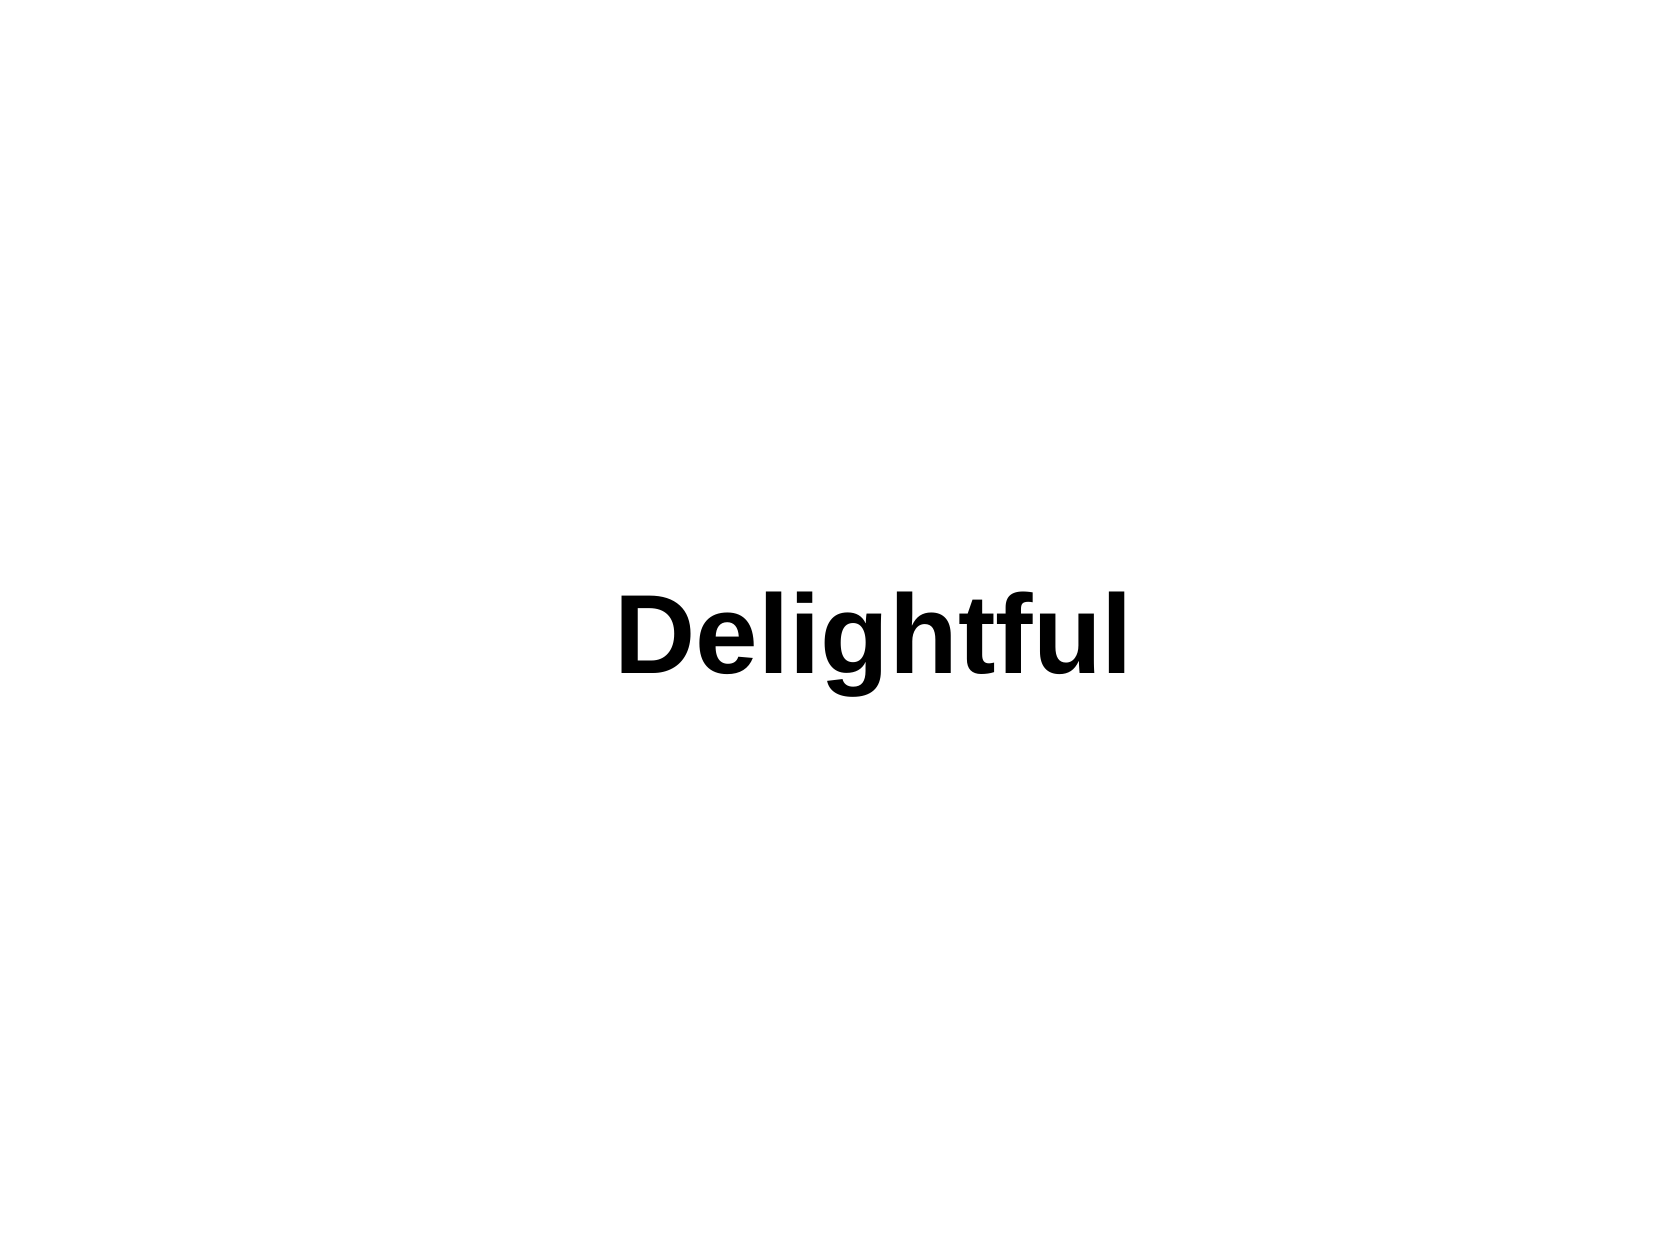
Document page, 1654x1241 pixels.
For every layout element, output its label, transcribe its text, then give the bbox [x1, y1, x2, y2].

text_box Delightful [600, 187, 1163, 1088]
